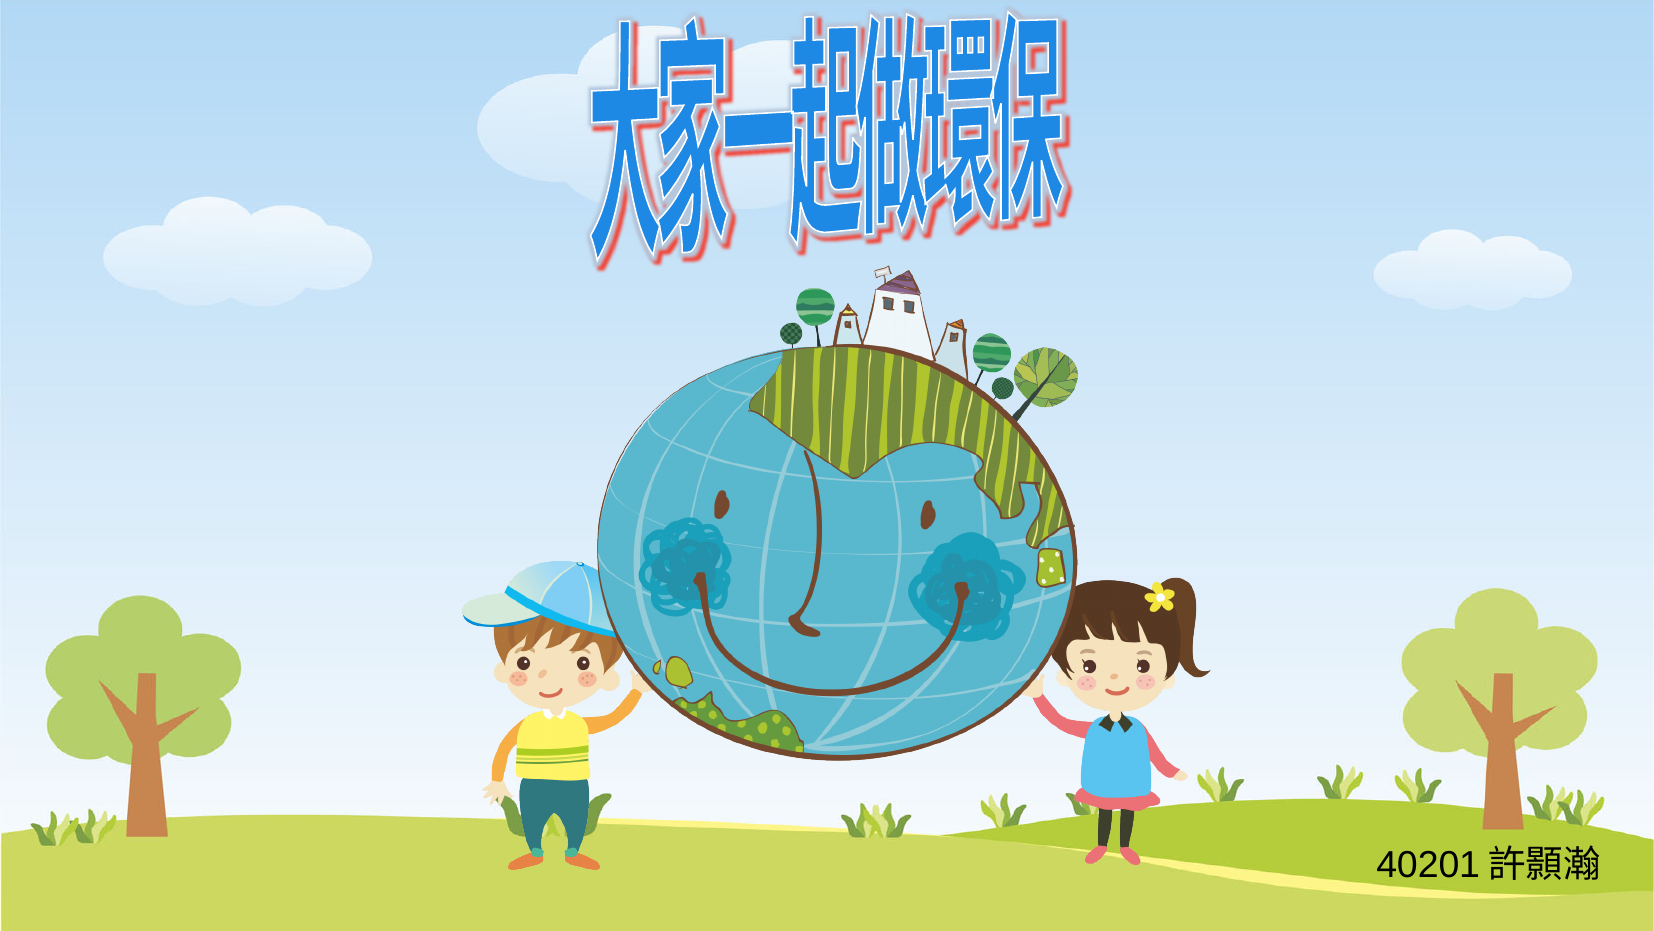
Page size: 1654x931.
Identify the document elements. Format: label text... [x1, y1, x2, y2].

text_box 大家一起做環保 [828, 13, 995, 235]
text_box 大家一起做環保 [724, 16, 862, 245]
text_box 大家一起做環保 [950, 19, 991, 72]
text_box 40201許顥瀚 [1361, 826, 1654, 931]
picture [0, 0, 1654, 931]
text_box 大家一起做環保 [947, 11, 1063, 221]
text_box 大家一起做環保 [590, 16, 728, 261]
